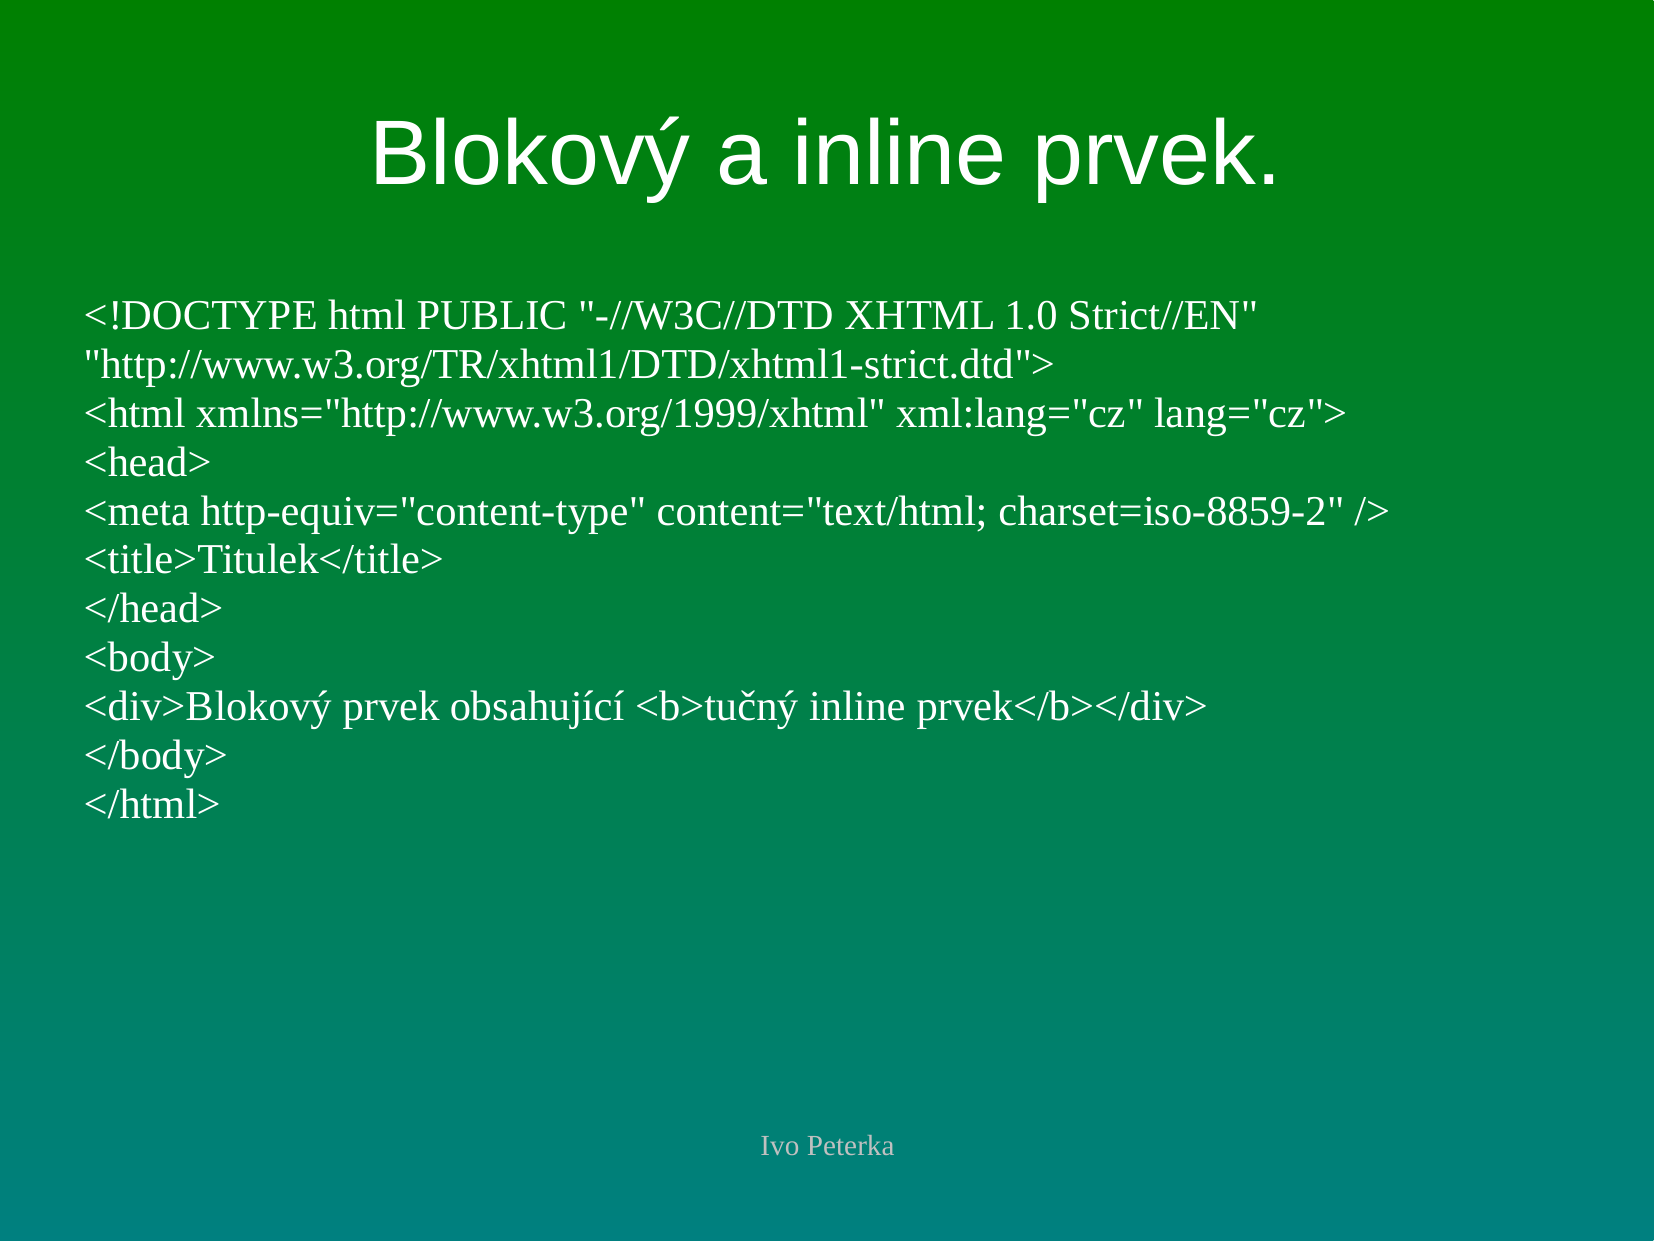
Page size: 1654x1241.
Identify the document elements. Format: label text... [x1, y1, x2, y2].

chart [680, 400, 685, 426]
chart [205, 359, 213, 378]
chart [150, 408, 158, 426]
chart [988, 417, 994, 427]
chart [238, 408, 246, 426]
chart [236, 359, 244, 378]
chart [1029, 422, 1045, 434]
chart [155, 457, 163, 475]
chart [340, 351, 350, 365]
chart [607, 409, 612, 426]
chart [1315, 498, 1323, 516]
chart [619, 409, 624, 426]
chart [774, 355, 782, 378]
chart [1015, 408, 1022, 426]
chart [939, 408, 947, 426]
chart [801, 408, 809, 426]
chart [993, 408, 1001, 426]
chart [1219, 408, 1223, 419]
chart [379, 360, 384, 377]
chart [266, 359, 276, 377]
chart [402, 360, 412, 371]
chart [644, 351, 659, 377]
chart [652, 407, 656, 419]
chart [507, 408, 515, 427]
chart [227, 408, 235, 426]
chart [983, 355, 991, 378]
chart [1209, 422, 1225, 434]
chart [382, 310, 390, 328]
chart [1090, 408, 1102, 427]
chart [748, 400, 755, 426]
chart [1209, 408, 1218, 420]
chart [1289, 408, 1302, 426]
chart [200, 408, 213, 426]
chart [545, 408, 554, 426]
chart [1131, 310, 1143, 329]
chart [1252, 498, 1265, 510]
chart [131, 405, 139, 427]
chart [738, 400, 749, 415]
chart [717, 400, 728, 415]
chart [939, 355, 947, 378]
chart [580, 400, 590, 414]
chart [305, 359, 313, 378]
chart [587, 414, 592, 426]
chart [920, 359, 932, 378]
chart [476, 408, 484, 427]
chart [1173, 408, 1181, 426]
chart [1006, 349, 1010, 377]
chart [1195, 408, 1202, 426]
chart [734, 359, 747, 377]
chart [1039, 408, 1043, 419]
chart [794, 359, 802, 377]
chart [338, 310, 346, 328]
chart [147, 359, 158, 387]
chart [486, 411, 495, 427]
chart [543, 355, 551, 378]
chart [642, 409, 652, 420]
chart [367, 360, 372, 377]
chart [845, 408, 853, 426]
chart [168, 457, 177, 476]
chart [530, 359, 538, 377]
chart [131, 457, 145, 476]
chart [502, 359, 516, 377]
chart [1270, 408, 1282, 427]
chart [370, 310, 379, 328]
chart [866, 361, 878, 377]
chart [643, 421, 659, 434]
chart [900, 408, 913, 426]
chart [1029, 408, 1038, 420]
title Blokový a inline prvek. [82, 49, 1571, 257]
chart [118, 408, 126, 426]
chart [1107, 310, 1117, 328]
chart [394, 408, 404, 426]
chart [364, 404, 372, 427]
chart [412, 358, 416, 370]
chart [445, 408, 453, 427]
chart [162, 408, 170, 426]
chart [1109, 408, 1122, 426]
chart [695, 401, 706, 415]
chart [706, 400, 712, 426]
chart [700, 351, 715, 376]
chart [278, 361, 286, 378]
chart [136, 356, 144, 378]
chart [883, 355, 891, 378]
chart [403, 372, 419, 385]
chart [110, 359, 118, 377]
chart [556, 410, 565, 426]
chart [376, 404, 384, 427]
chart [0, 290, 1653, 329]
chart [389, 359, 395, 377]
chart [154, 359, 164, 377]
chart [518, 410, 527, 427]
chart [388, 408, 398, 436]
chart [1167, 417, 1173, 427]
chart [687, 316, 692, 328]
chart [124, 356, 132, 378]
chart [833, 408, 841, 426]
chart [463, 351, 482, 377]
chart [215, 362, 224, 378]
chart [814, 405, 822, 427]
chart [272, 408, 280, 426]
chart [149, 466, 155, 476]
chart [246, 362, 255, 378]
chart [118, 457, 126, 475]
chart [994, 359, 1003, 378]
chart [285, 409, 297, 426]
chart [727, 400, 734, 426]
chart [574, 359, 582, 377]
chart [455, 411, 464, 427]
chart [961, 359, 970, 378]
chart [805, 359, 813, 377]
chart [773, 408, 786, 426]
chart [927, 408, 935, 426]
chart [82, 496, 1570, 1108]
chart [351, 408, 359, 426]
chart [315, 362, 324, 378]
chart [761, 359, 769, 377]
chart [1272, 498, 1283, 513]
chart [347, 365, 352, 377]
chart [973, 349, 977, 377]
chart [562, 359, 570, 377]
